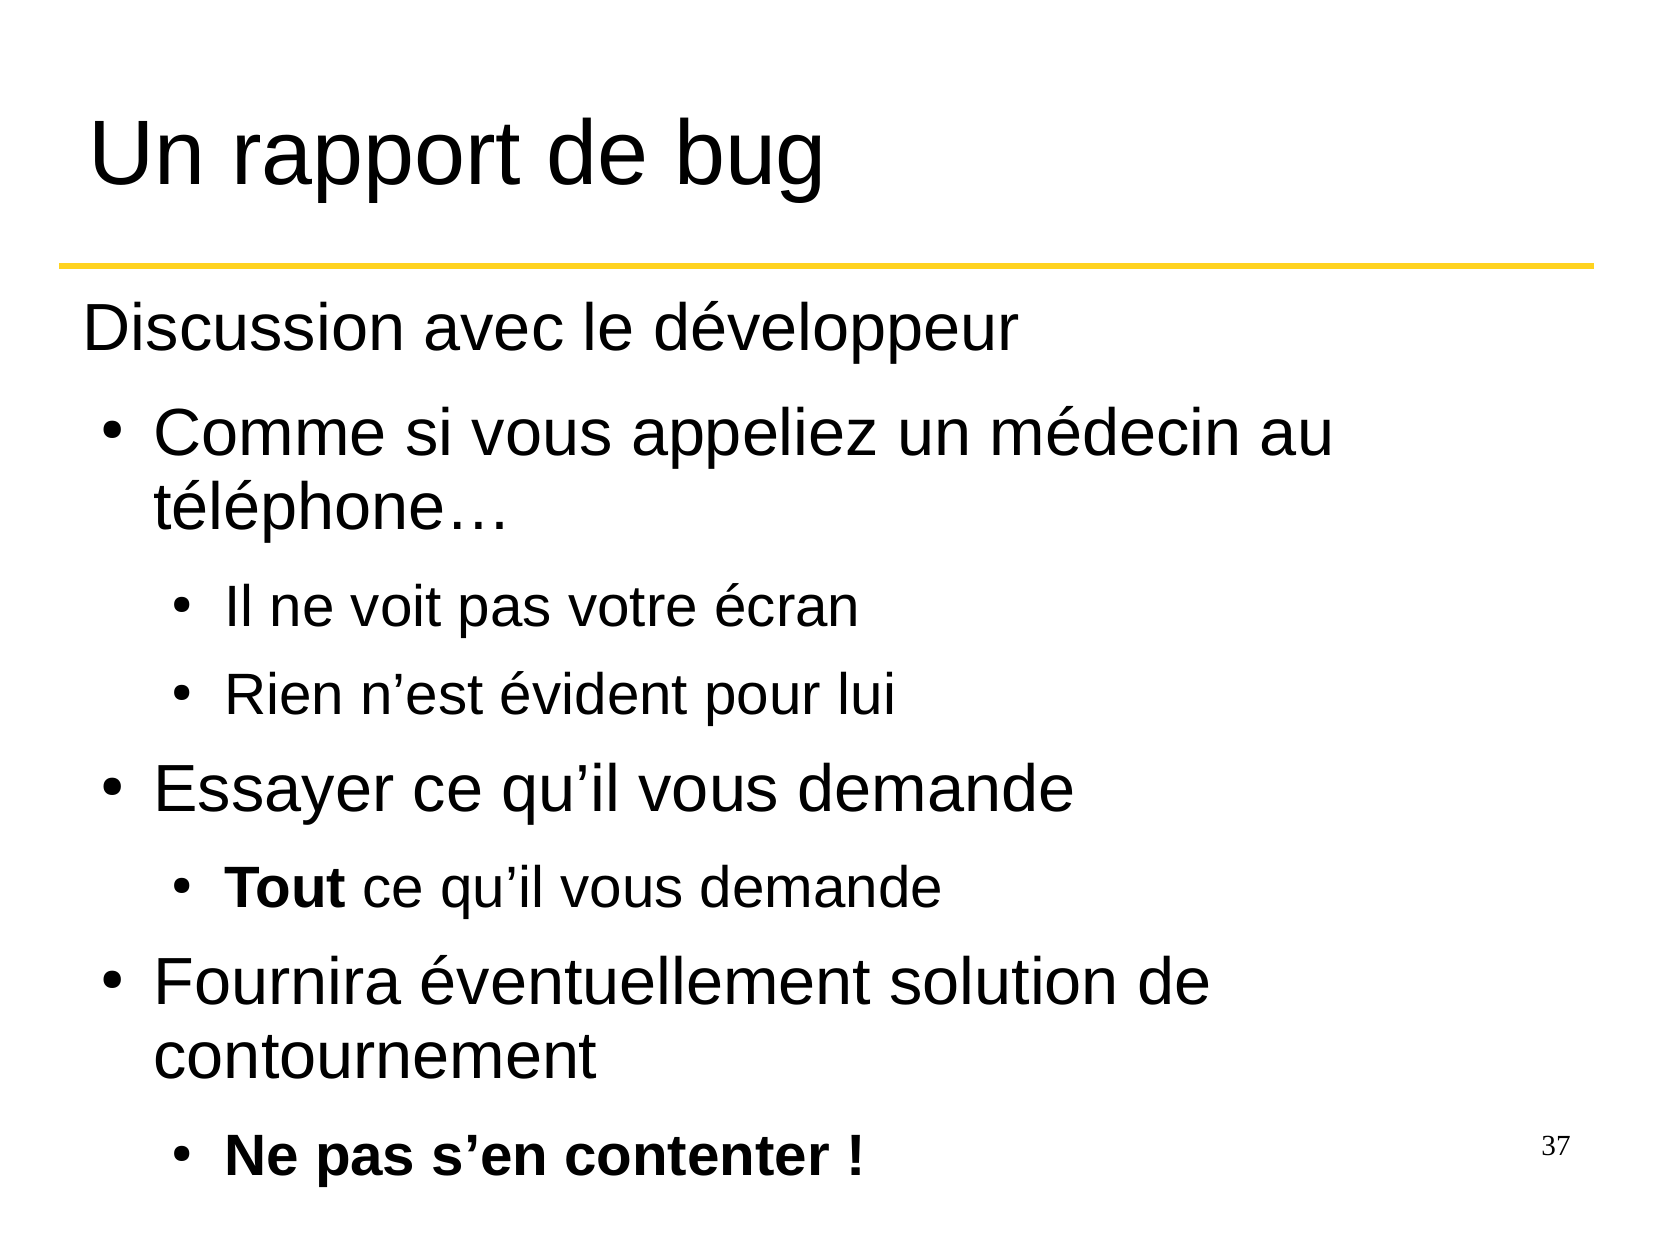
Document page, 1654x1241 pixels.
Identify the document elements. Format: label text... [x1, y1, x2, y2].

list Discussion avec le développeur Comme si vous appeliez un médecin au téléphone… Il ne voit pas votre écran Rien n’est évident pour lui Essayer ce qu’il vous demande Tout ce qu’il vous demande Fournira éventuellement solution de contournement Ne pas s’en contenter ! [82, 290, 1571, 1241]
title Un rapport de bug [88, 49, 1571, 257]
